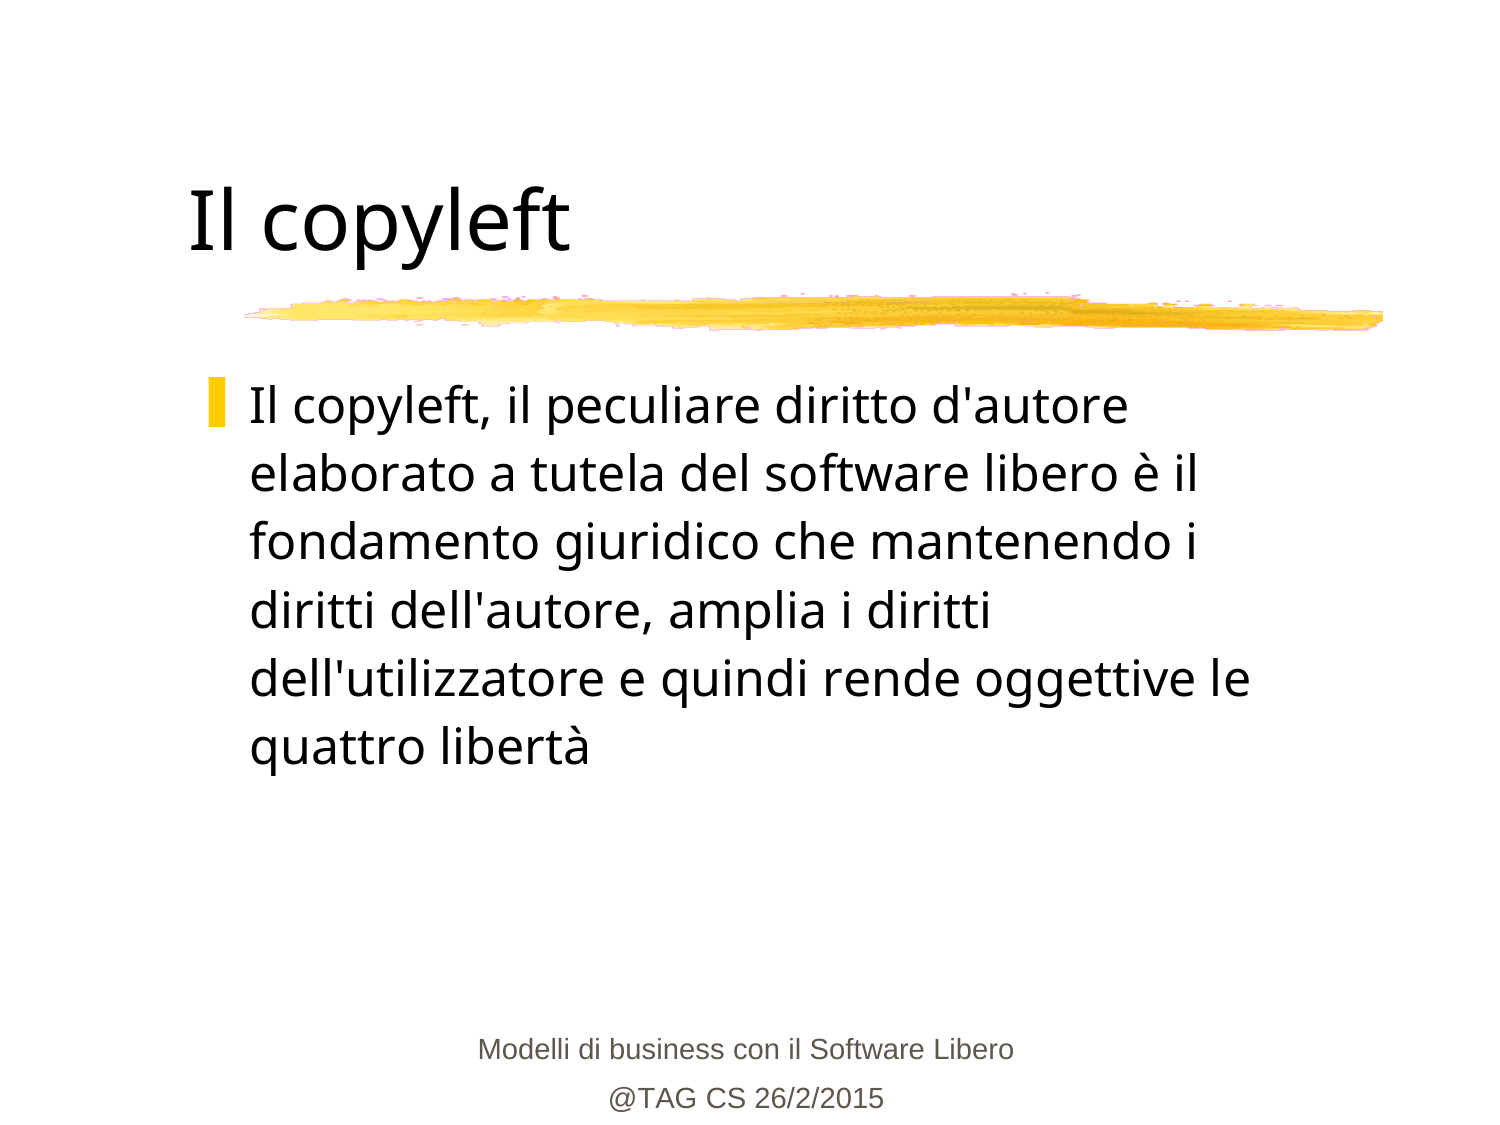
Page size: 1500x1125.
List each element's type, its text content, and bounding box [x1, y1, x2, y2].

list Il copyleft, il peculiare diritto d'autore elaborato a tutela del software libero è il fondamento giuridico che mantenendo i diritti dell'autore, amplia i diritti dell'utilizzatore e quindi rende oggettive le quattro libertà [181, 362, 1312, 936]
picture [244, 288, 1383, 339]
title Il copyleft [174, 147, 1330, 296]
